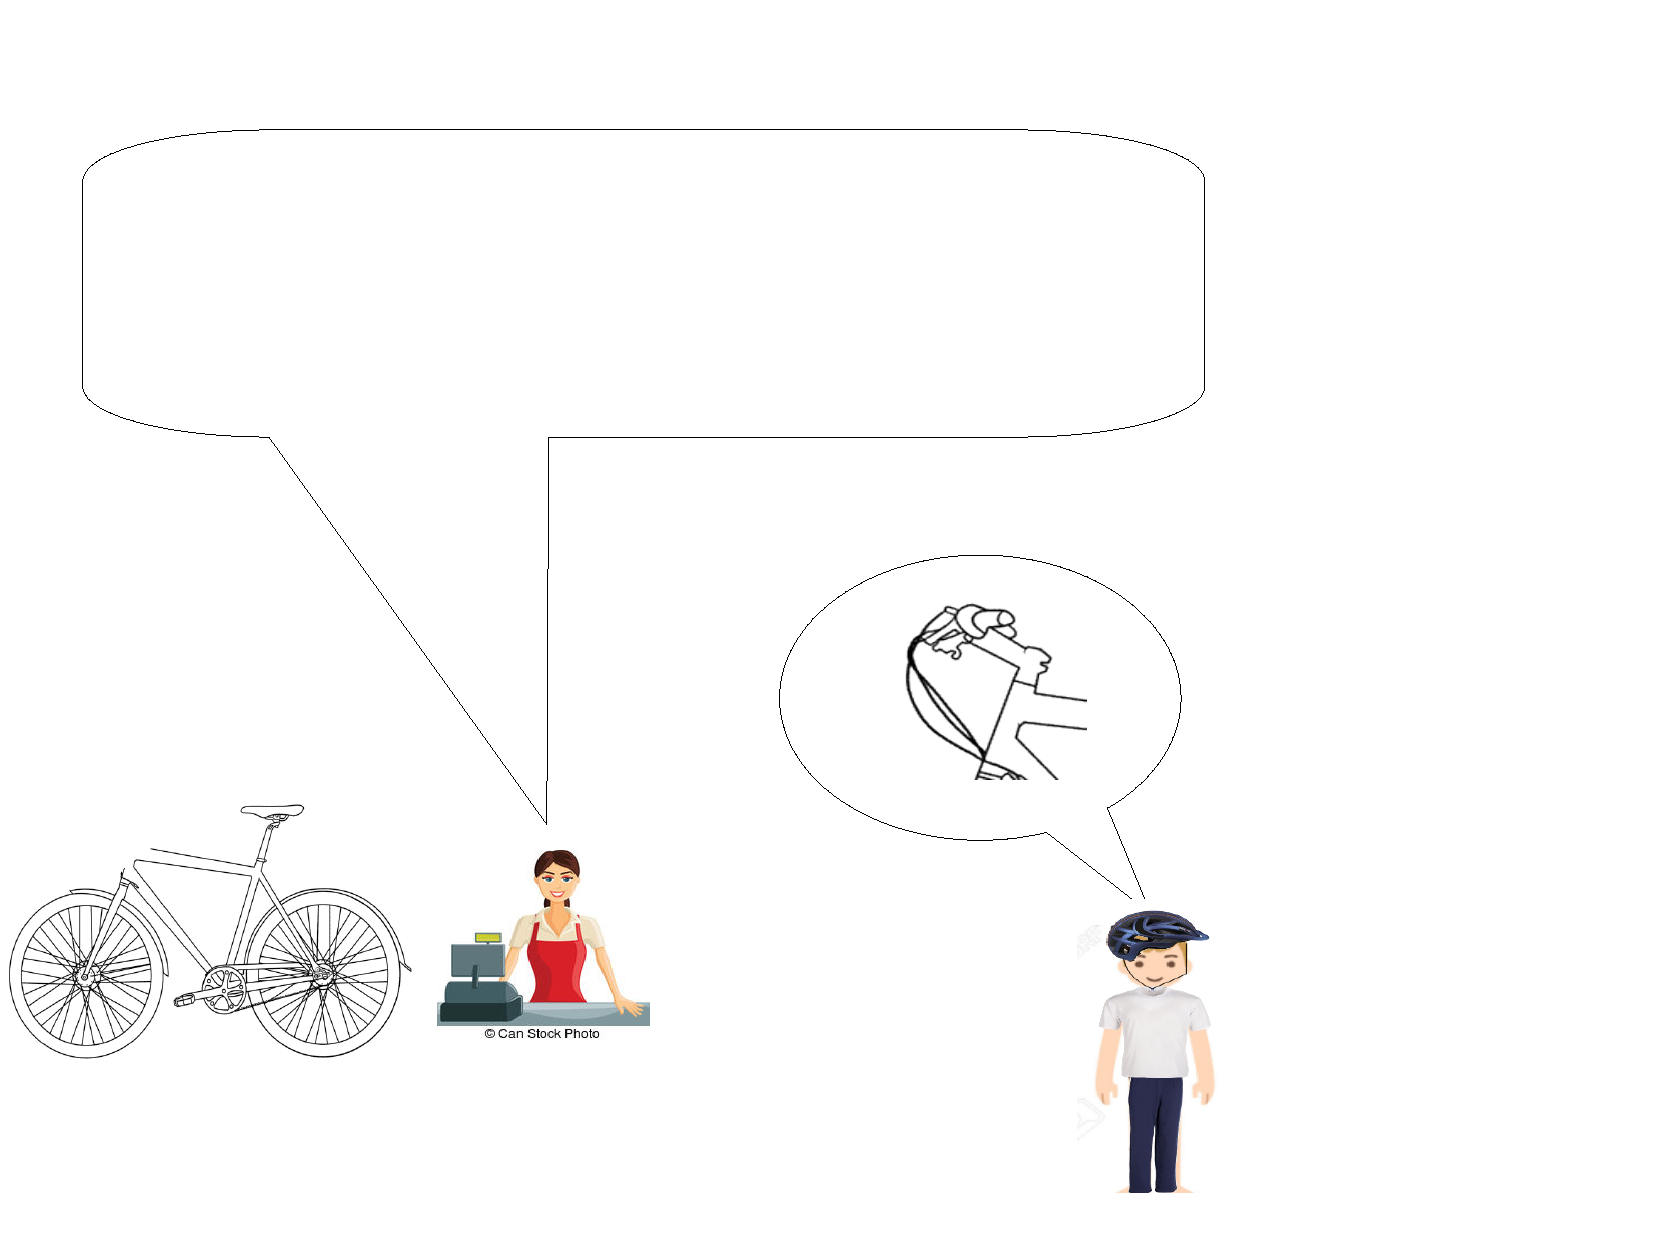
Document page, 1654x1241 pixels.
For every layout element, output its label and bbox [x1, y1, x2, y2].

picture [437, 850, 650, 1040]
text_box [82, 129, 1205, 825]
picture [874, 578, 1087, 780]
picture [8, 791, 414, 1067]
picture [1077, 899, 1229, 1193]
text_box [779, 555, 1182, 899]
